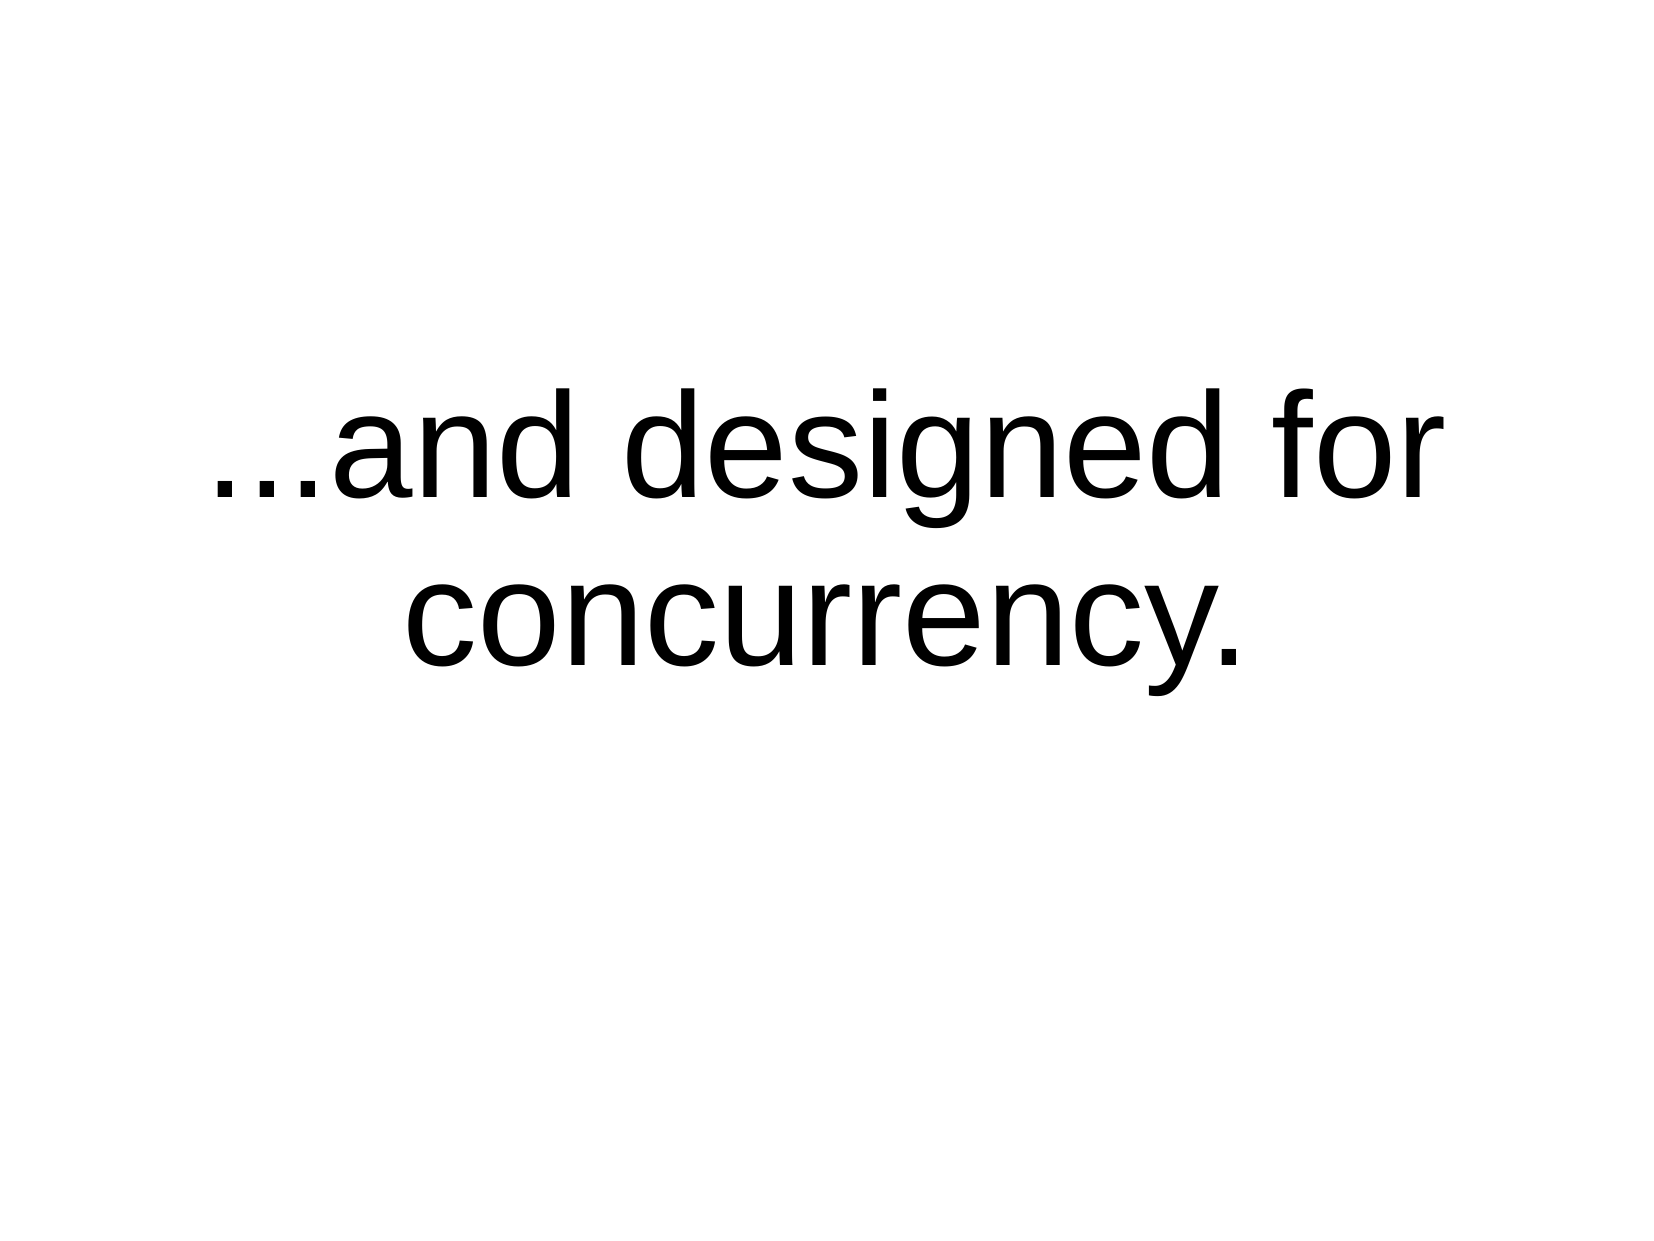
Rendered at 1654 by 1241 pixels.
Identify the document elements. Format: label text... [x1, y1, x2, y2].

subtitle ...and designed for concurrency. [82, 49, 1571, 1010]
